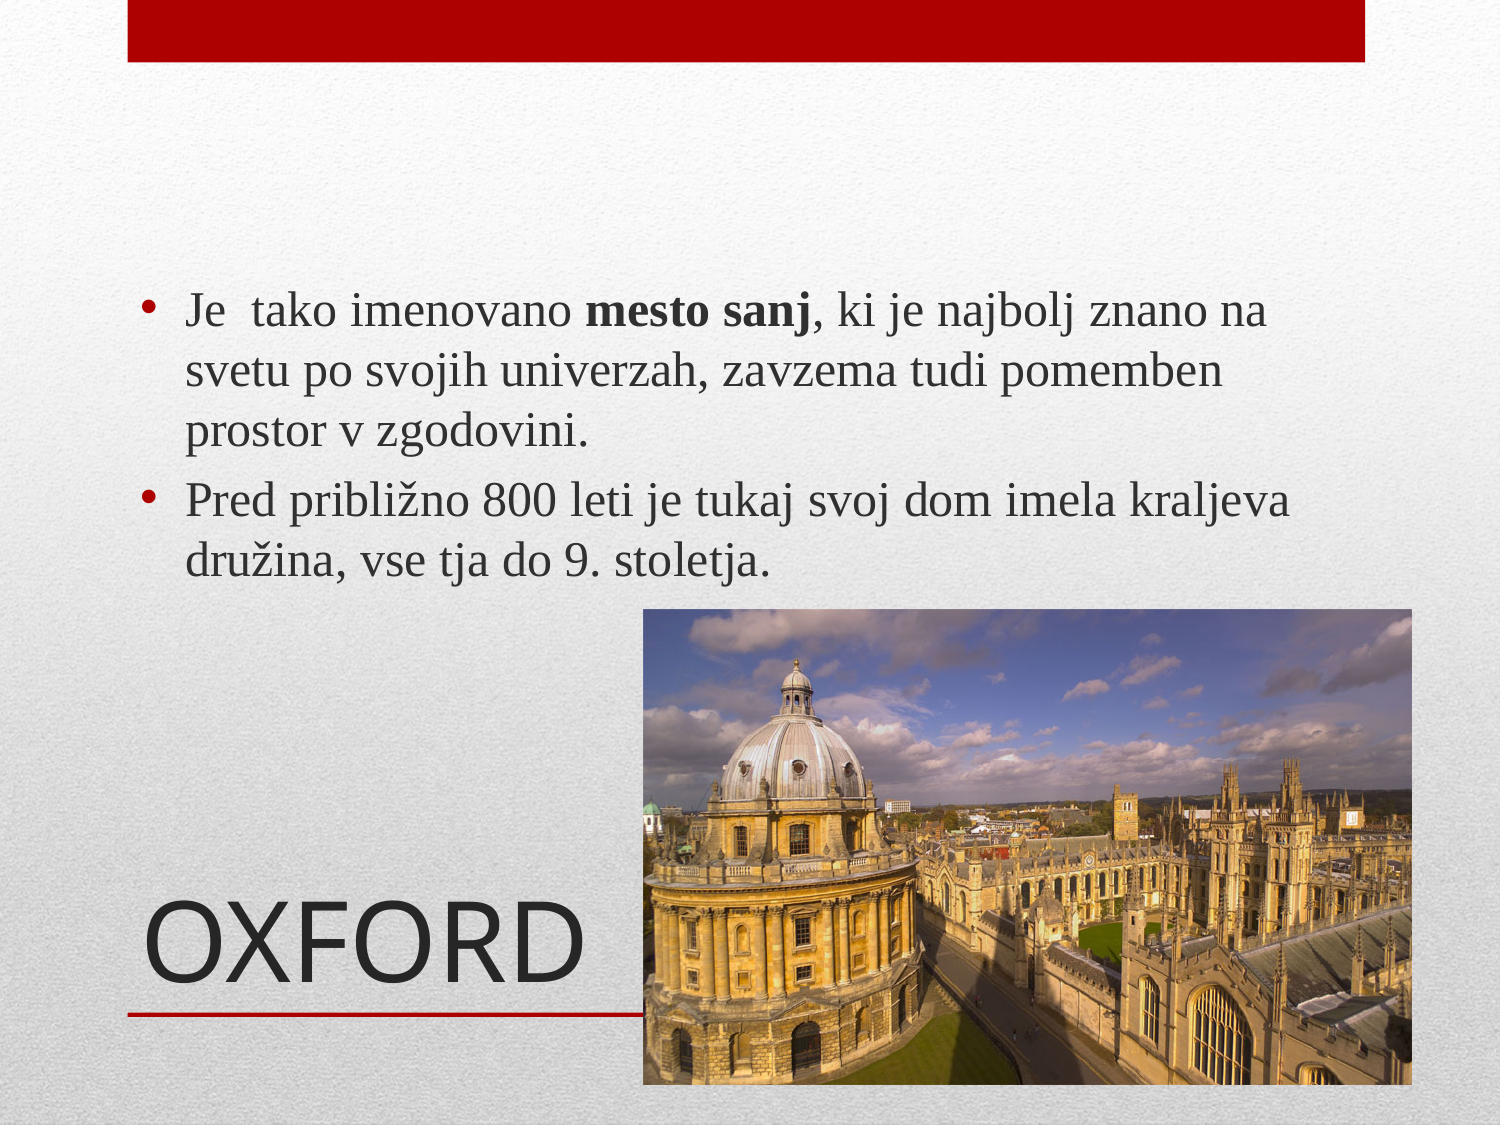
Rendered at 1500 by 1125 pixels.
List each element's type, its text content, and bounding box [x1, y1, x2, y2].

list Je tako imenovano mesto sanj, ki je najbolj znano na svetu po svojih univerzah, zavzema tudi pomemben prostor v zgodovini. Pred približno 800 leti je tukaj svoj dom imela kraljeva družina, vse tja do 9. stoletja. [125, 112, 1363, 750]
title OXFORD [125, 750, 643, 1013]
picture [0, 0, 1500, 1125]
